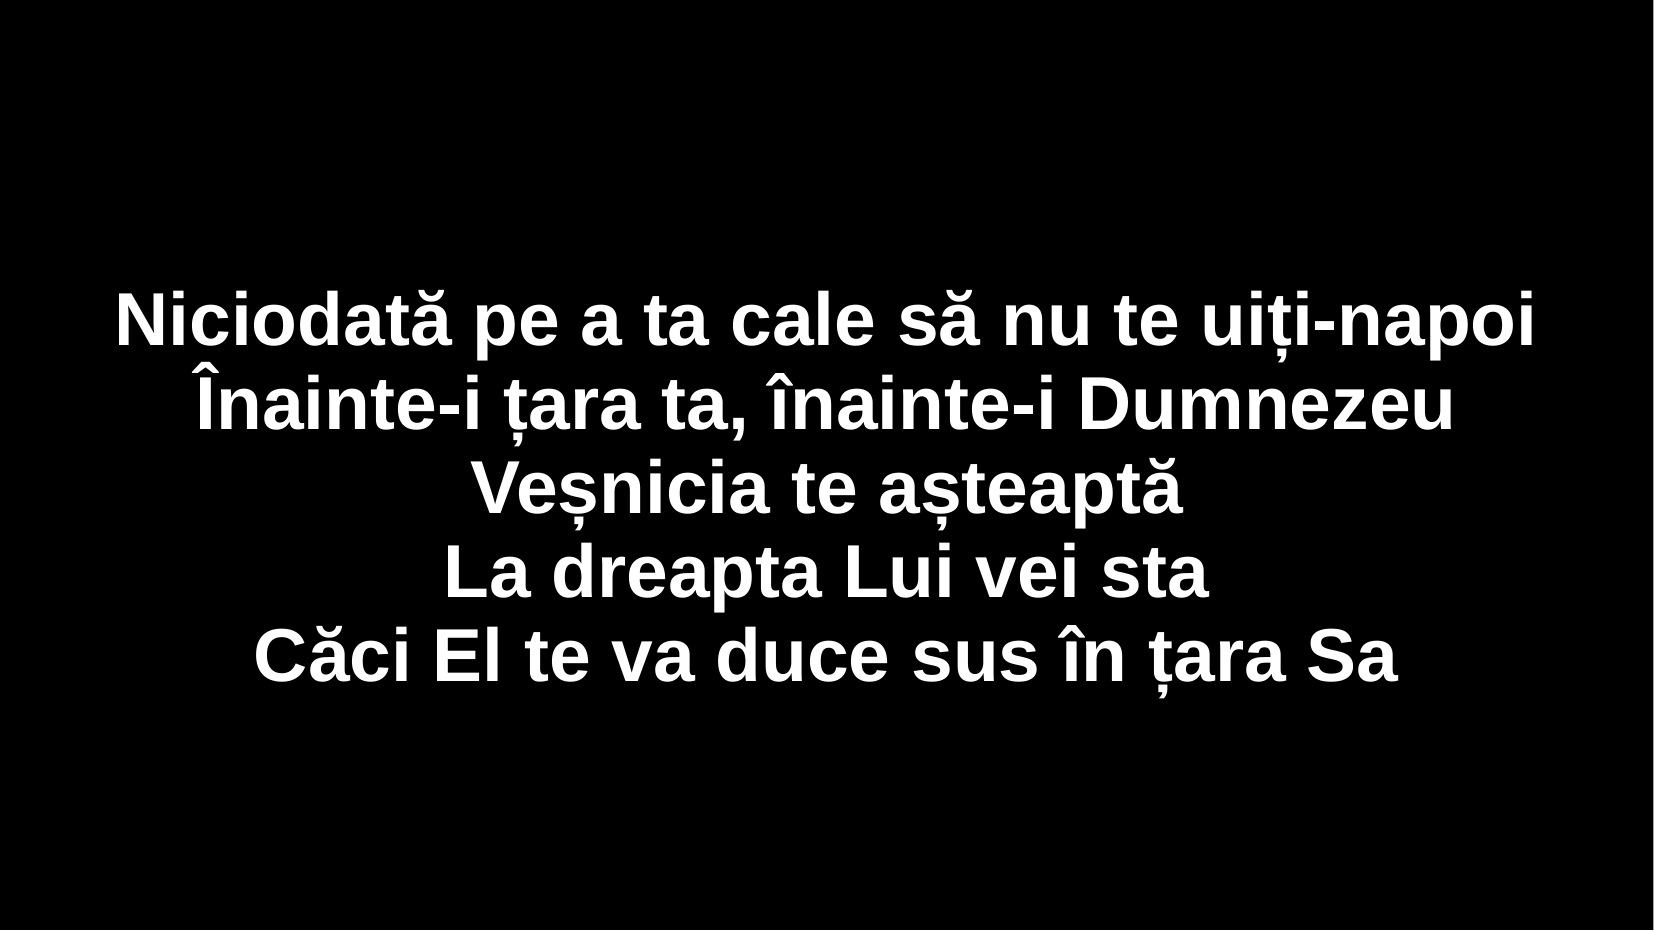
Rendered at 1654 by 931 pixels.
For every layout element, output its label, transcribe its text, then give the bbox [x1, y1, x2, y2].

text_box Niciodată pe a ta cale să nu te uiți-napoi Înainte-i țara ta, înainte-i Dumnezeu Veșnicia te așteaptă La dreapta Lui vei sta Căci El te va duce sus în țara Sa [82, 109, 1571, 866]
